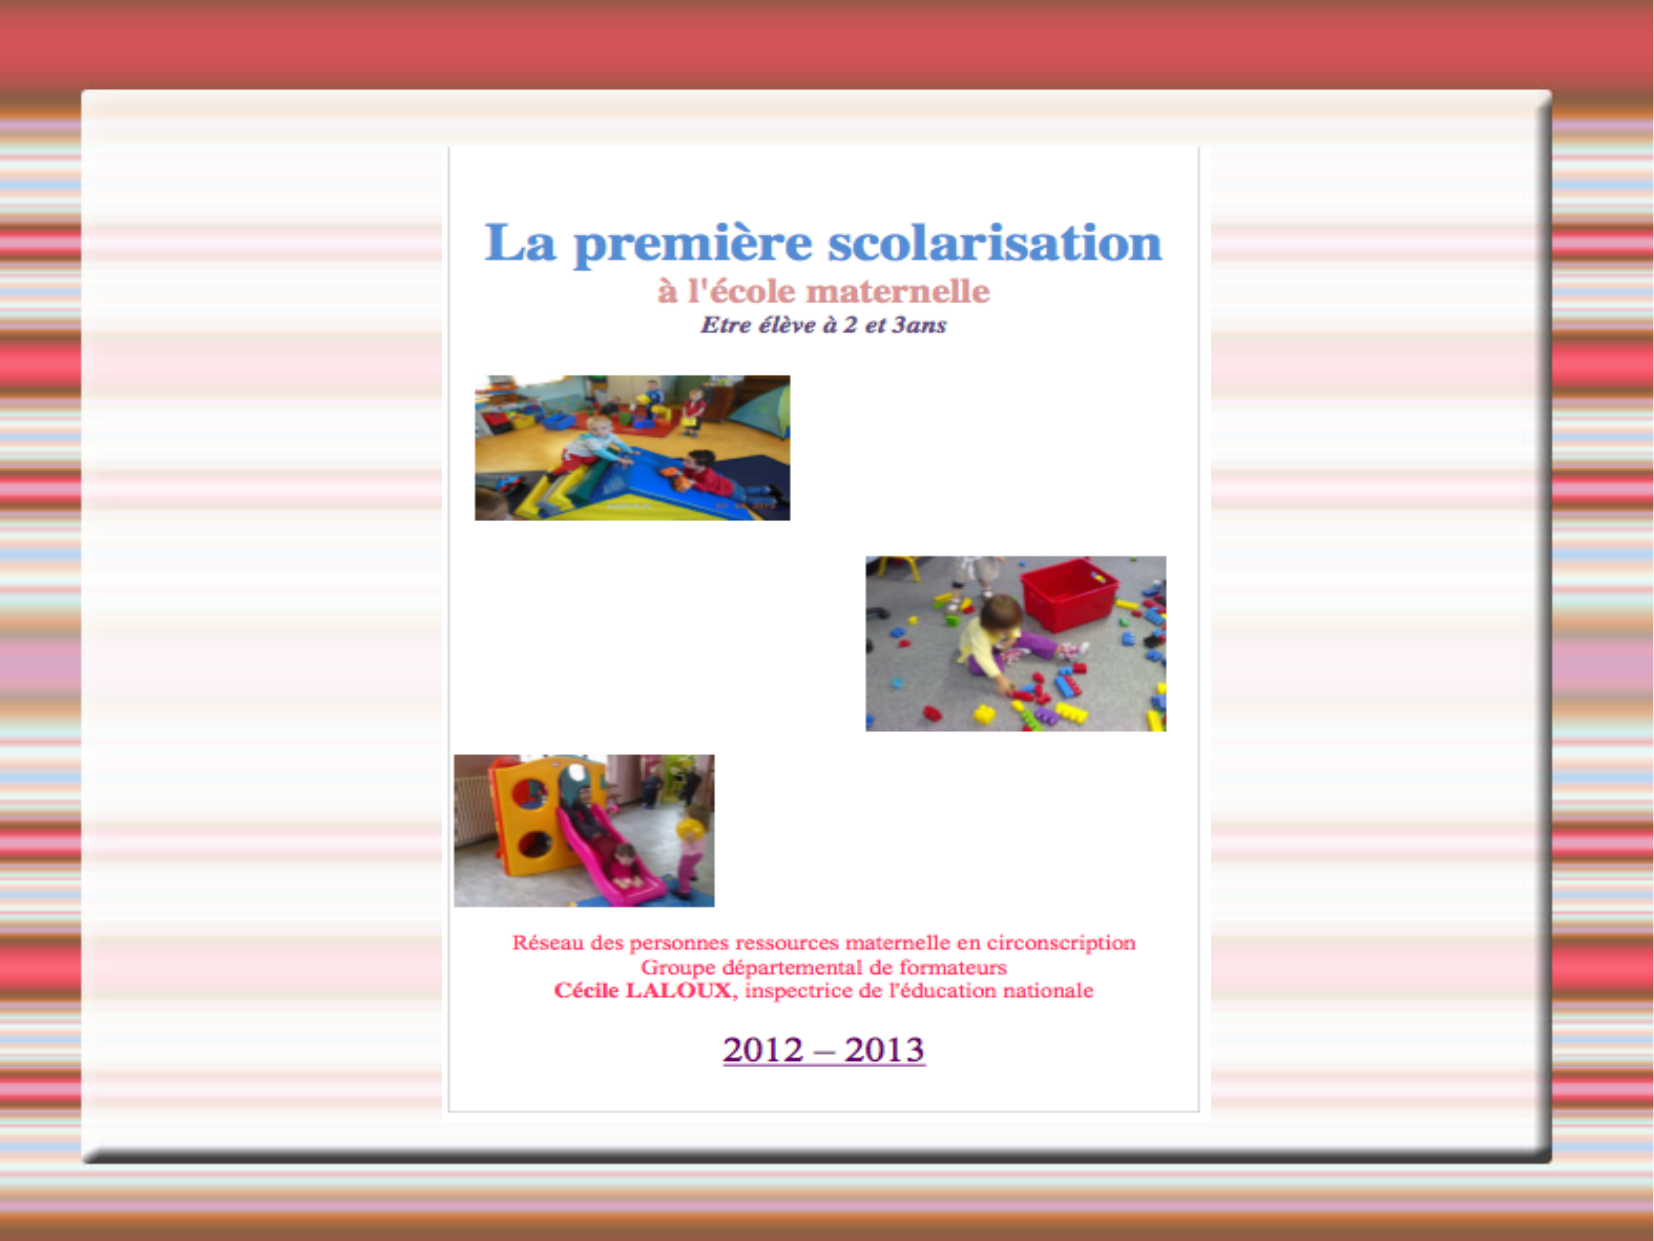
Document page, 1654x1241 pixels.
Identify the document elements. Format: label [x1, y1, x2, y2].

picture [0, 0, 1654, 1241]
list [88, 88, 1506, 1195]
